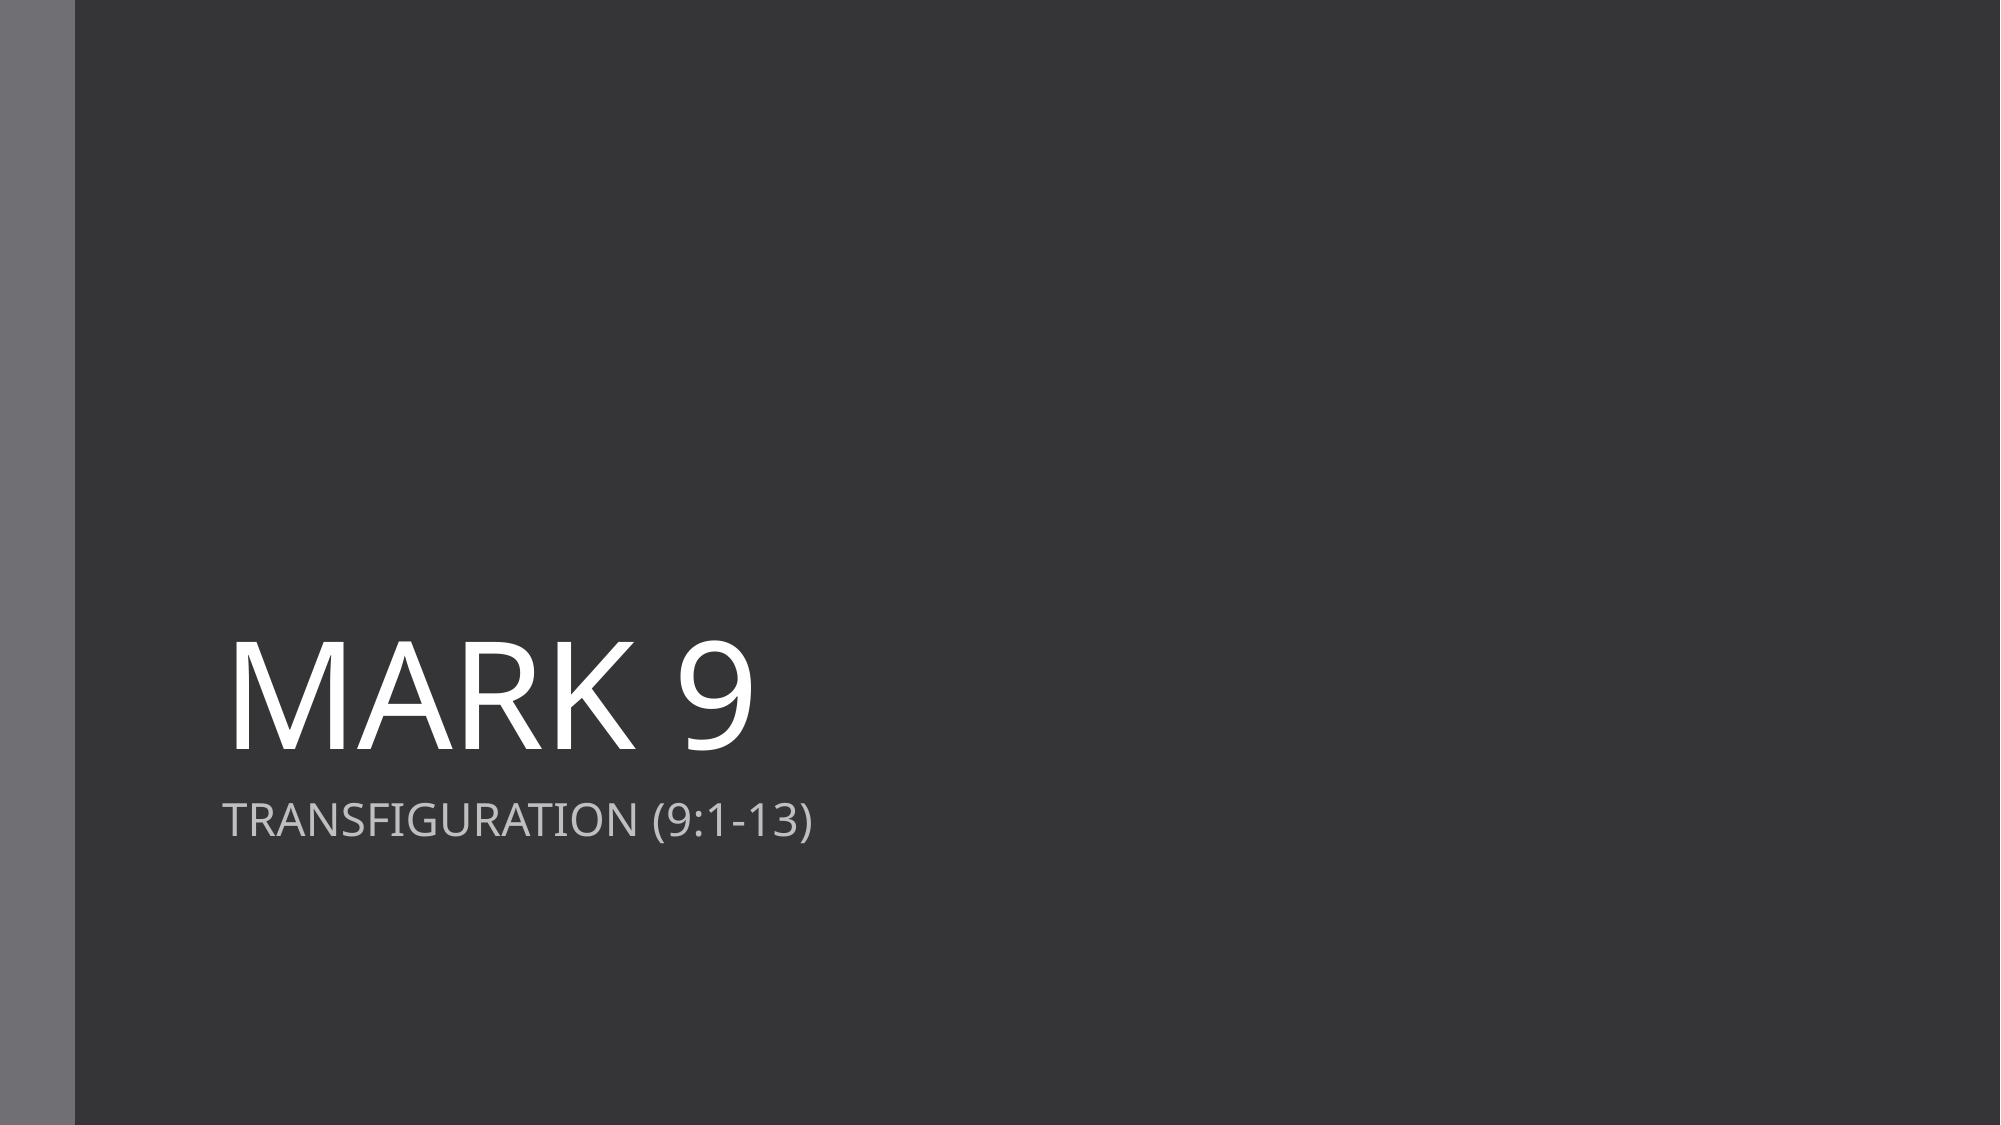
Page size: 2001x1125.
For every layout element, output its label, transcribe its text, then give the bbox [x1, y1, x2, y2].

title MARK 9 [206, 124, 1752, 787]
subtitle TRANSFIGURATION (9:1-13) [206, 787, 1752, 1066]
